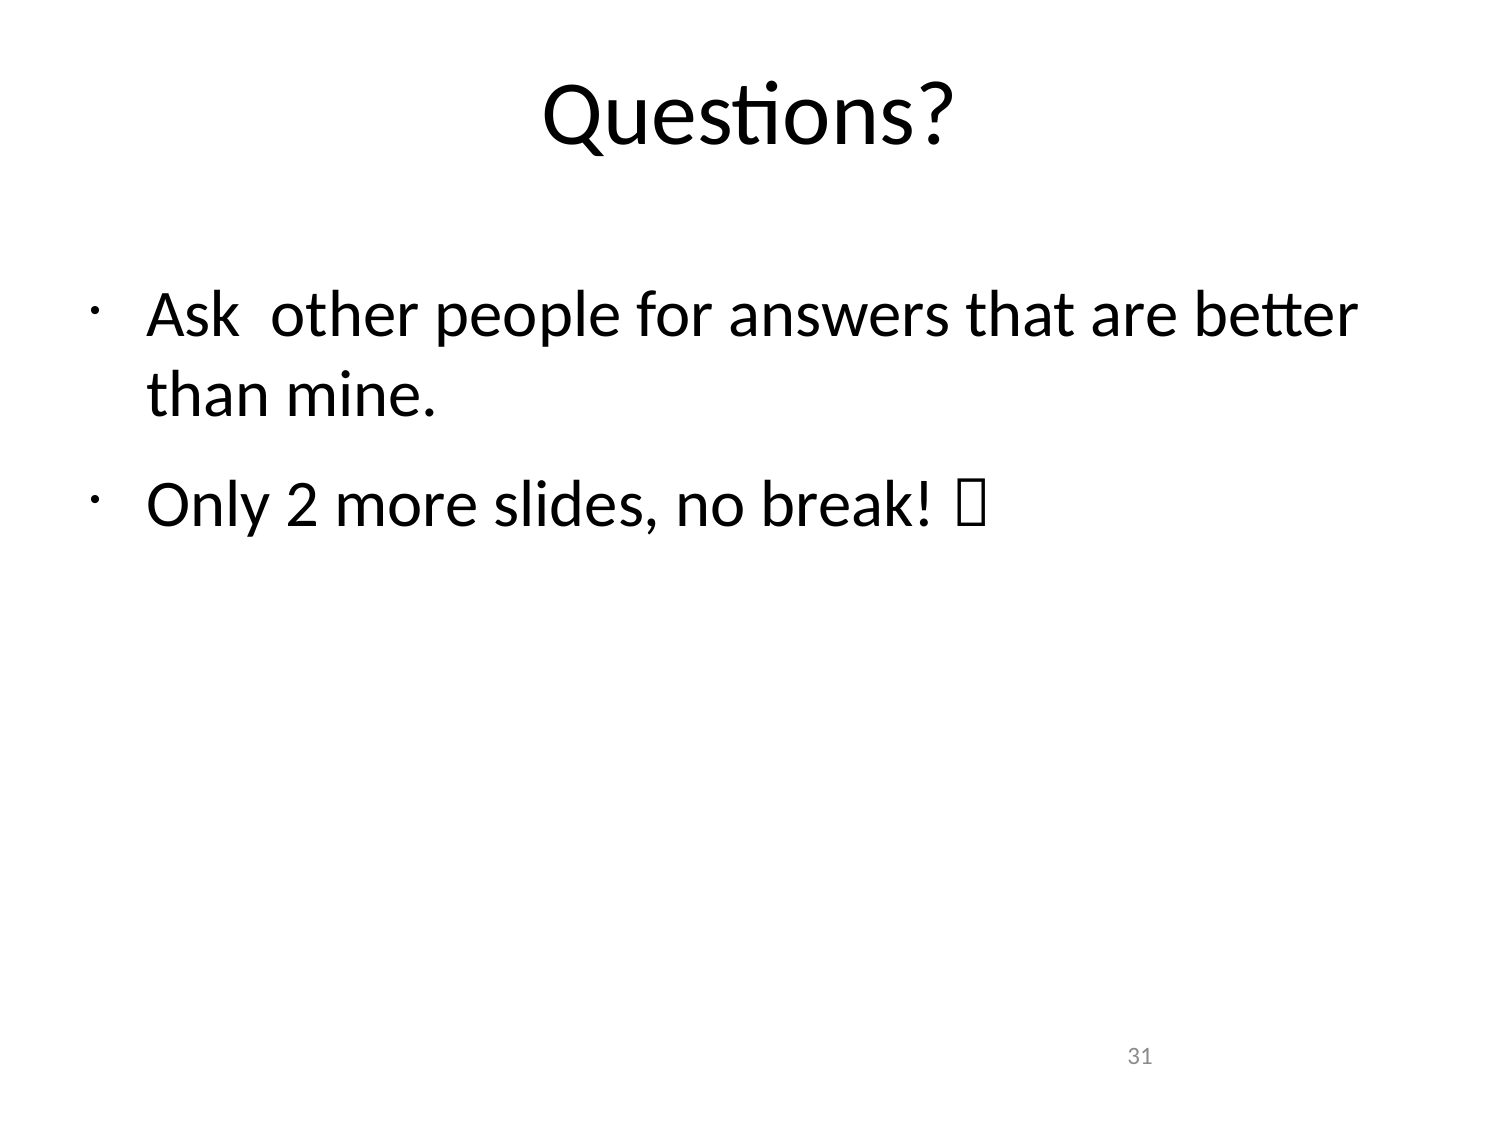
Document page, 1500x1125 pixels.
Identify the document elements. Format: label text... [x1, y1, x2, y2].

title Questions? [75, 45, 1425, 233]
text_box <number> [1112, 1024, 1463, 1085]
list Ask other people for answers that are better than mine. Only 2 more slides, no break!  [75, 262, 1425, 1005]
